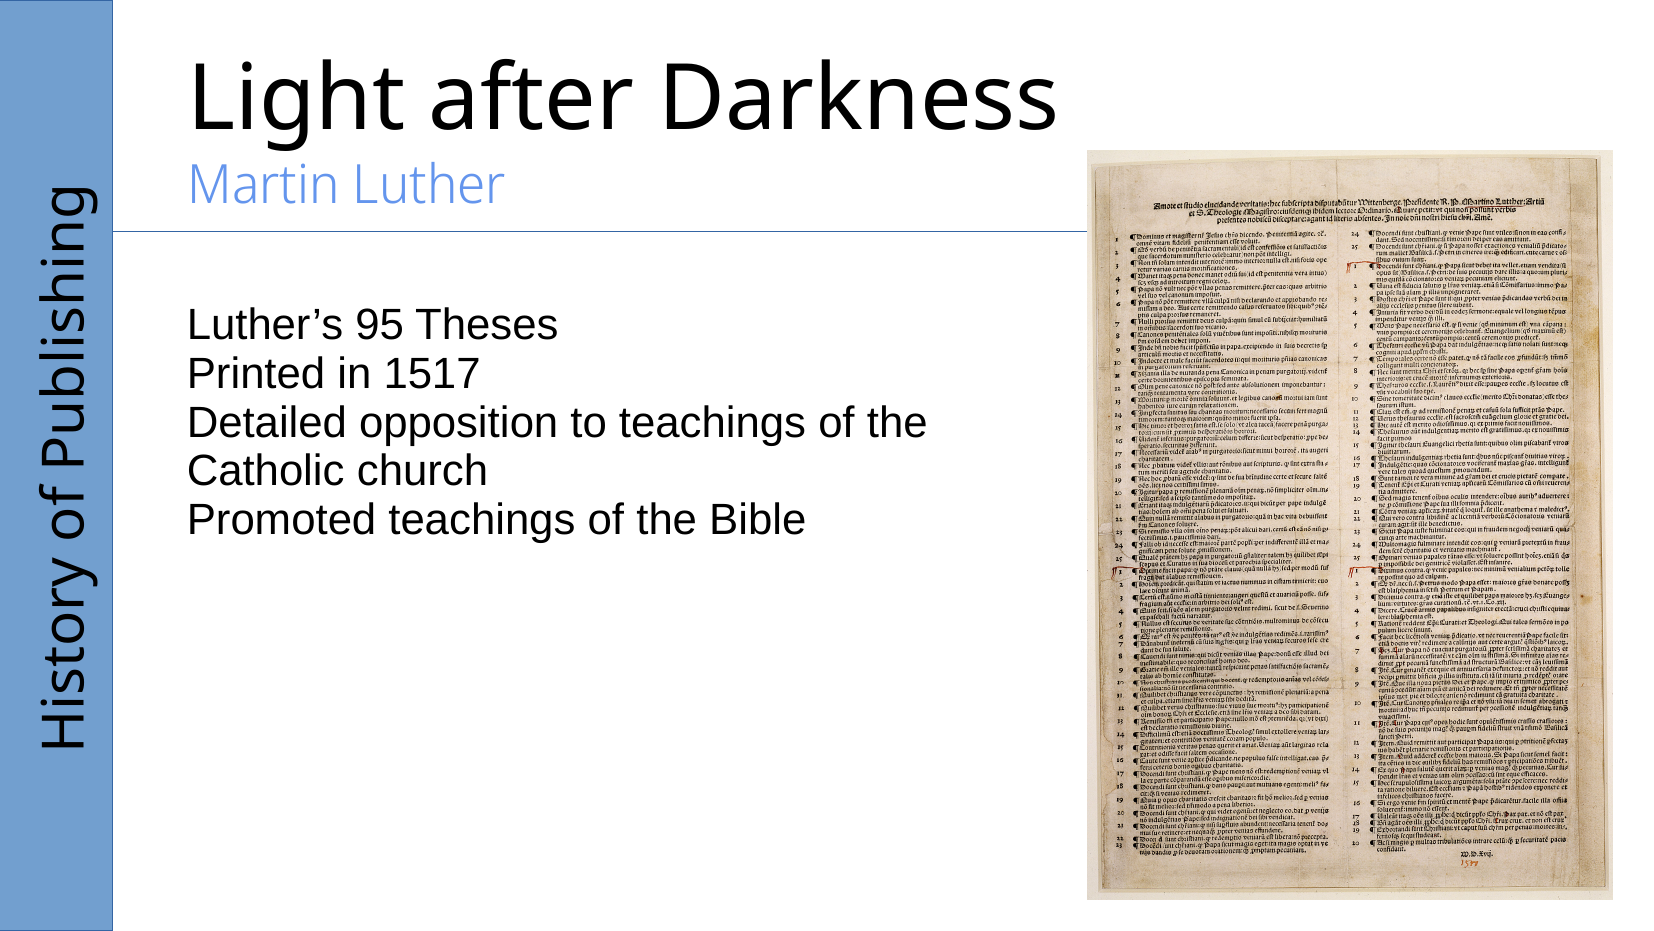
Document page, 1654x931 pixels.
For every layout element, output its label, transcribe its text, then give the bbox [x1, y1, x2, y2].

text_box [0, 0, 113, 931]
title Light after Darkness [187, 33, 1571, 125]
picture [1087, 150, 1613, 901]
title Martin Luther [187, 232, 1087, 239]
text_box History of Publishing [13, 37, 105, 901]
text_box Luther’s 95 Theses Printed in 1517 Detailed opposition to teachings of the Catholic church Promoted teachings of the Bible [186, 300, 976, 805]
title Martin Luther [187, 125, 1571, 231]
